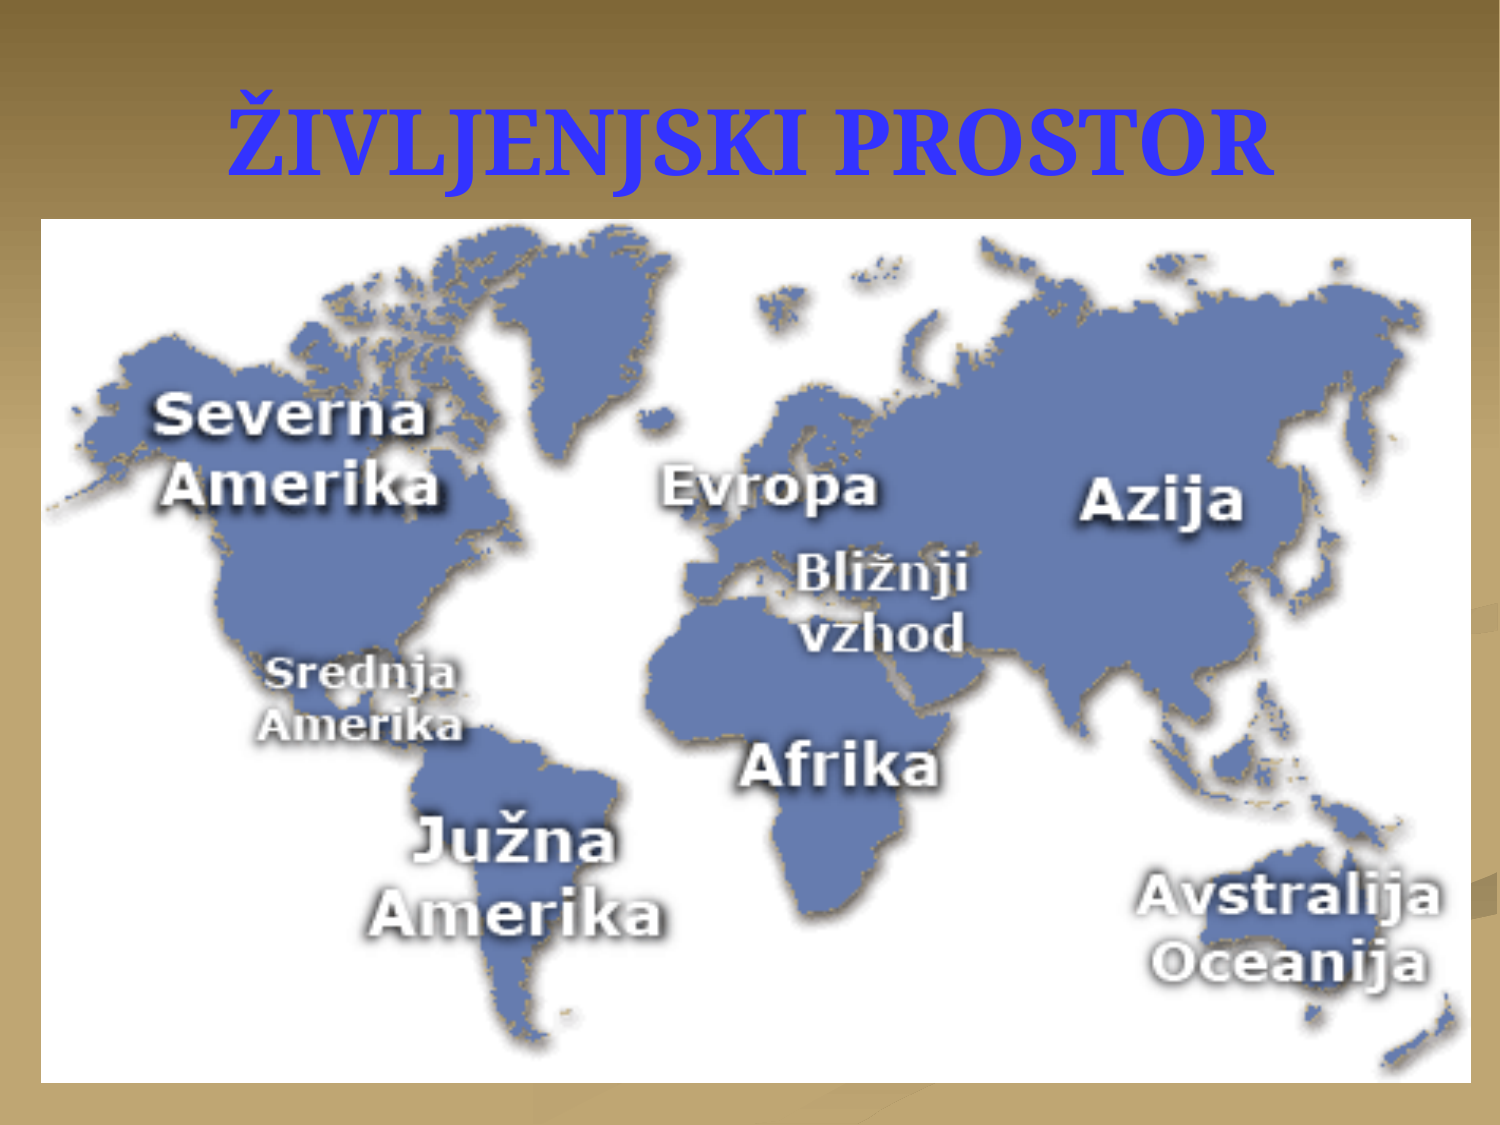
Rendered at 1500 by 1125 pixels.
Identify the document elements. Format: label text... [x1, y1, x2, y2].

title ŽIVLJENJSKI PROSTOR [75, 45, 1425, 219]
picture [41, 219, 1471, 1083]
